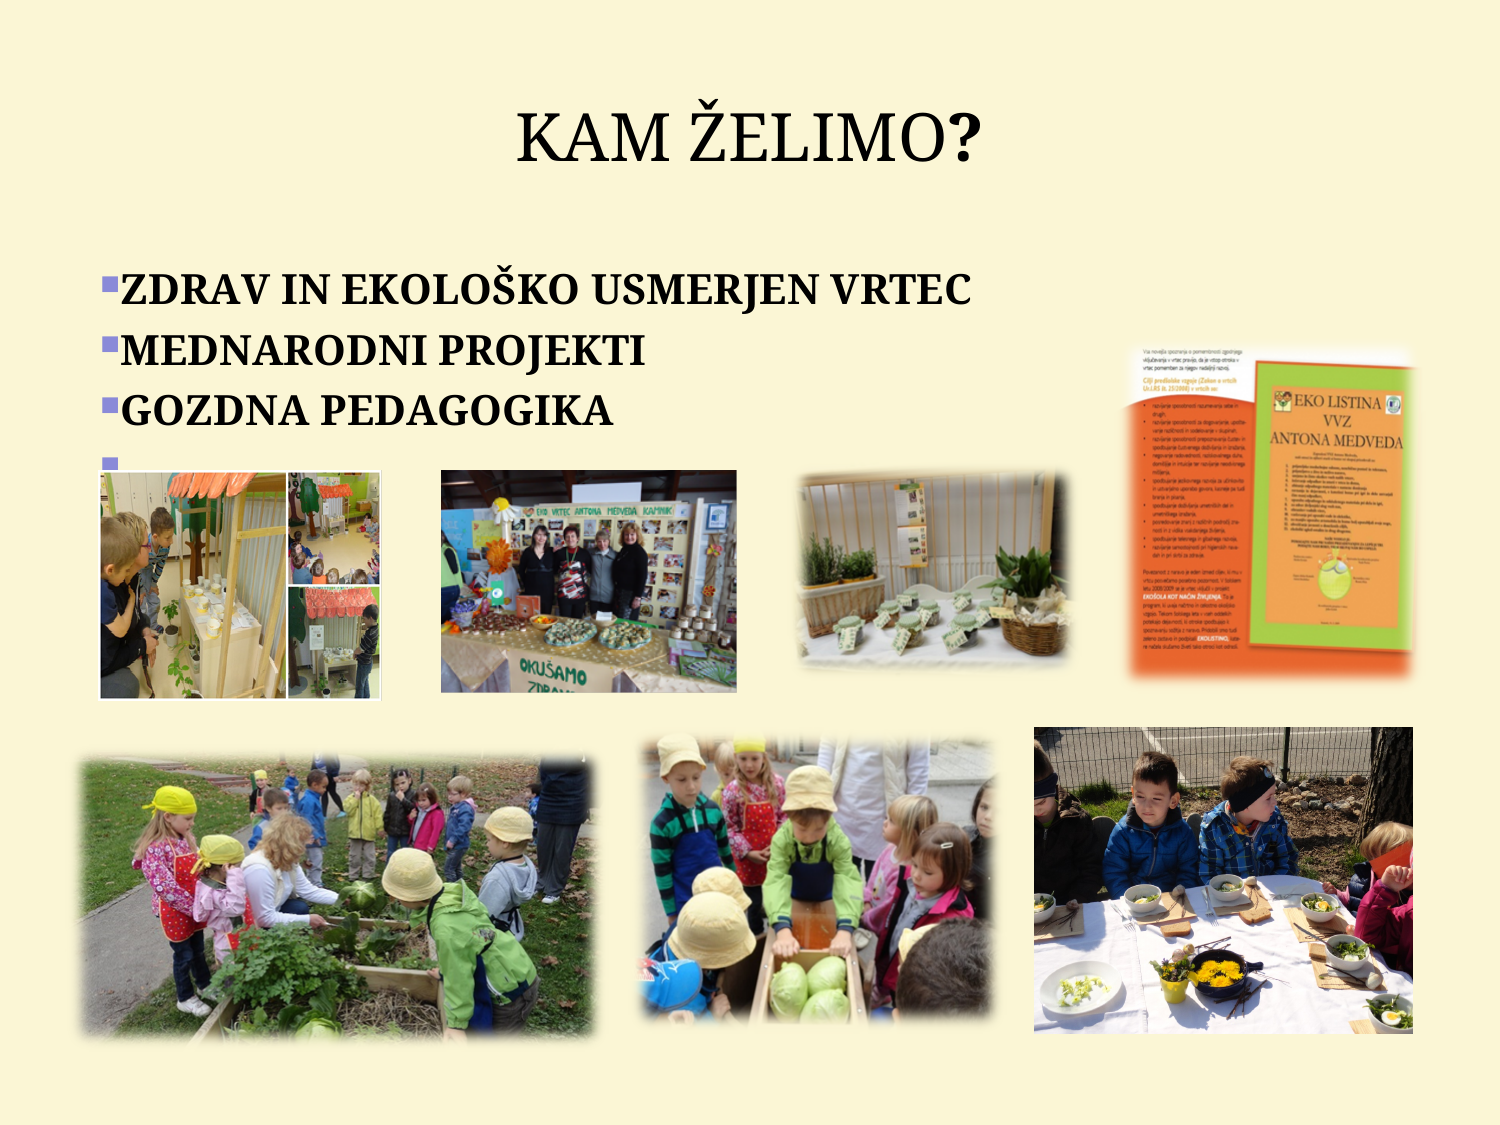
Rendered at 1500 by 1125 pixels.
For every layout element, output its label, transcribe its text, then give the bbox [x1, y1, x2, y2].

picture [628, 727, 1007, 1034]
list ZDRAV IN EKOLOŠKO USMERJEN VRTEC MEDNARODNI PROJEKTI GOZDNA PEDAGOGIKA [85, 255, 1436, 1094]
picture [1034, 727, 1413, 1034]
picture [65, 745, 609, 1052]
picture [441, 470, 738, 694]
picture [98, 470, 382, 703]
title KAM ŽELIMO? [75, 62, 1426, 208]
picture [787, 460, 1082, 681]
picture [1114, 332, 1426, 694]
